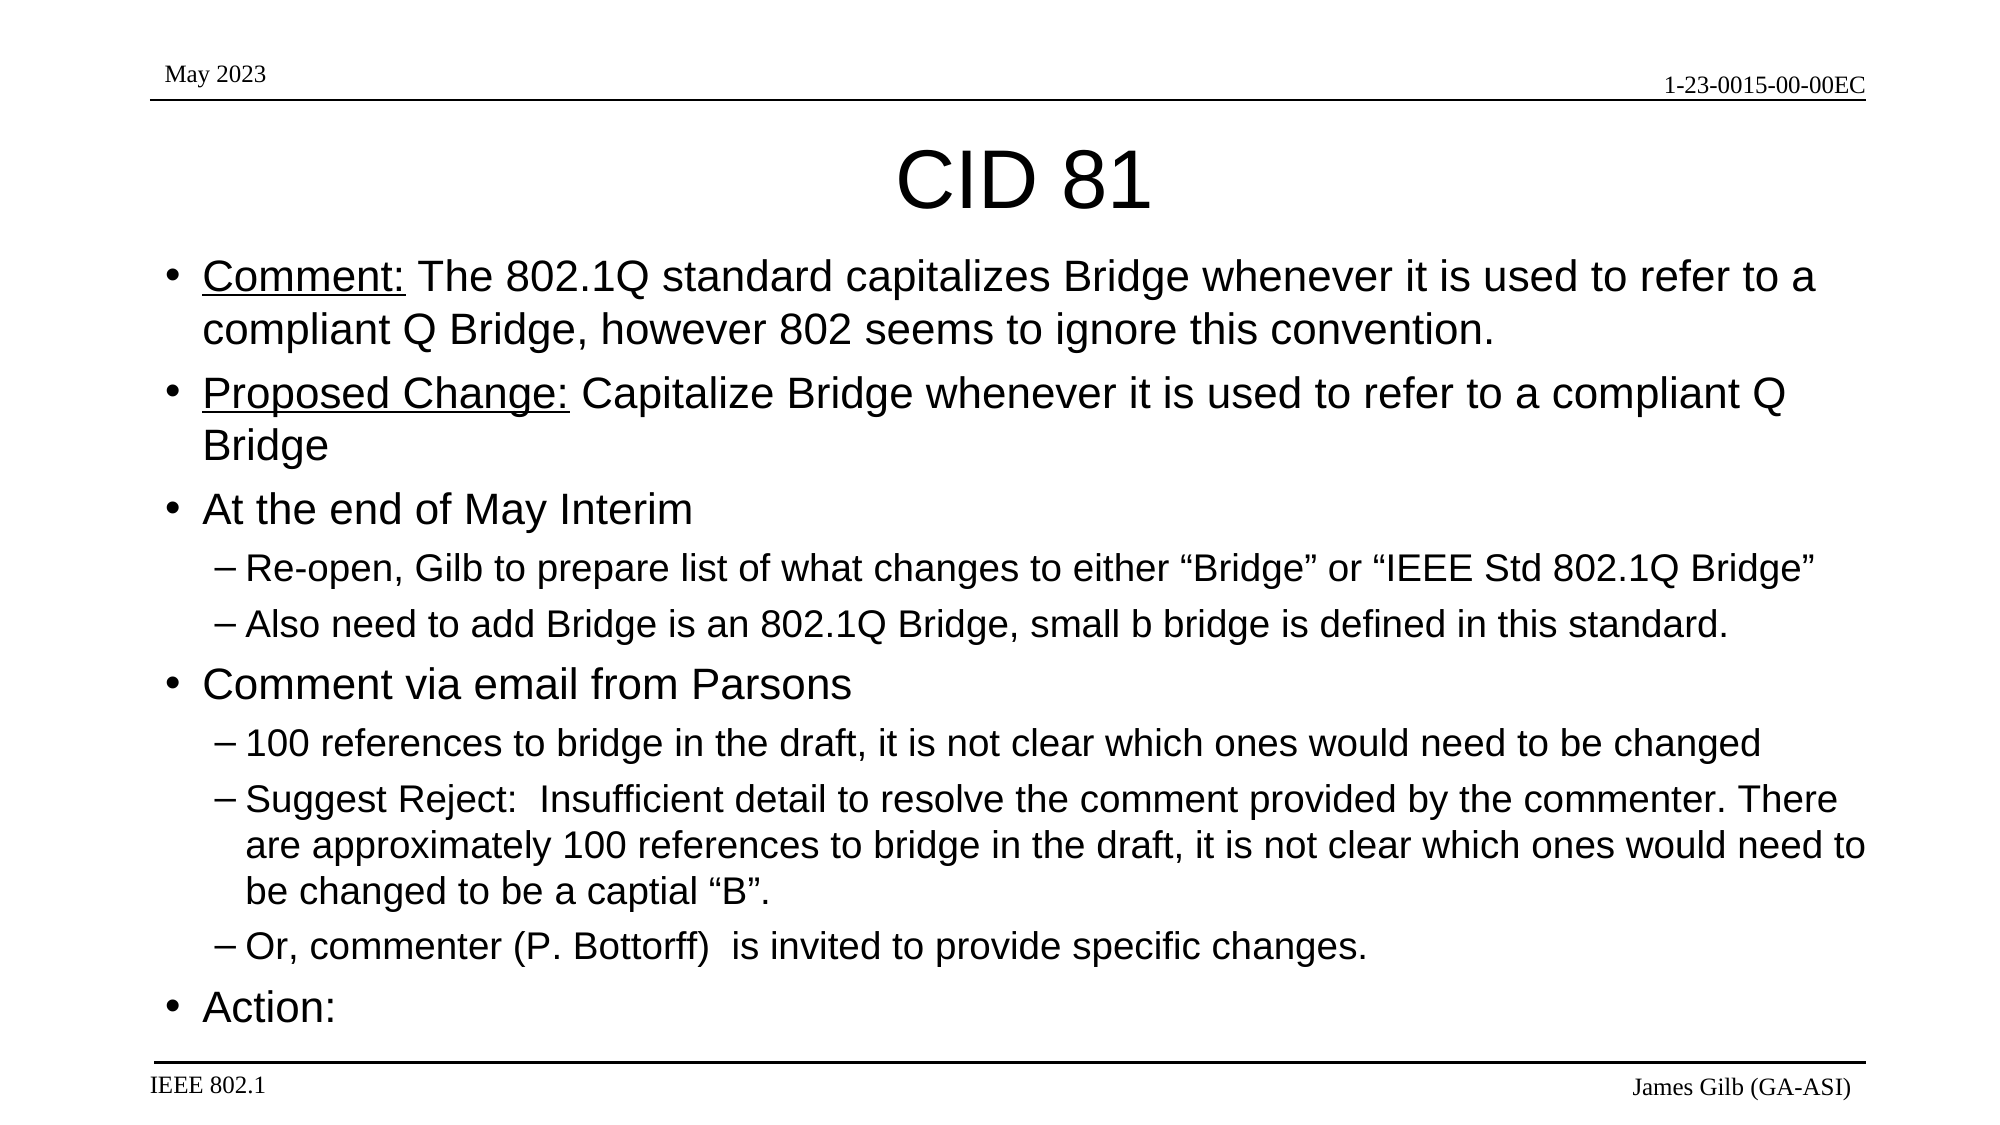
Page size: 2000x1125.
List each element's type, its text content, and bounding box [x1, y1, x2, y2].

title CID 81 [149, 112, 1900, 238]
list Comment: The 802.1Q standard capitalizes Bridge whenever it is used to refer to a compliant Q Bridge, however 802 seems to ignore this convention. Proposed Change: Capitalize Bridge whenever it is used to refer to a compliant Q Bridge At the end of May Interim Re-open, Gilb to prepare list of what changes to either “Bridge” or “IEEE Std 802.1Q Bridge” Also need to add Bridge is an 802.1Q Bridge, small b bridge is defined in this standard. Comment via email from Parsons 100 references to bridge in the draft, it is not clear which ones would need to be changed Suggest Reject: Insufficient detail to resolve the comment provided by the commenter. There are approximately 100 references to bridge in the draft, it is not clear which ones would need to be changed to be a captial “B”. Or, commenter (P. Bottorff) is invited to provide specific changes. Action: [150, 239, 1900, 1051]
